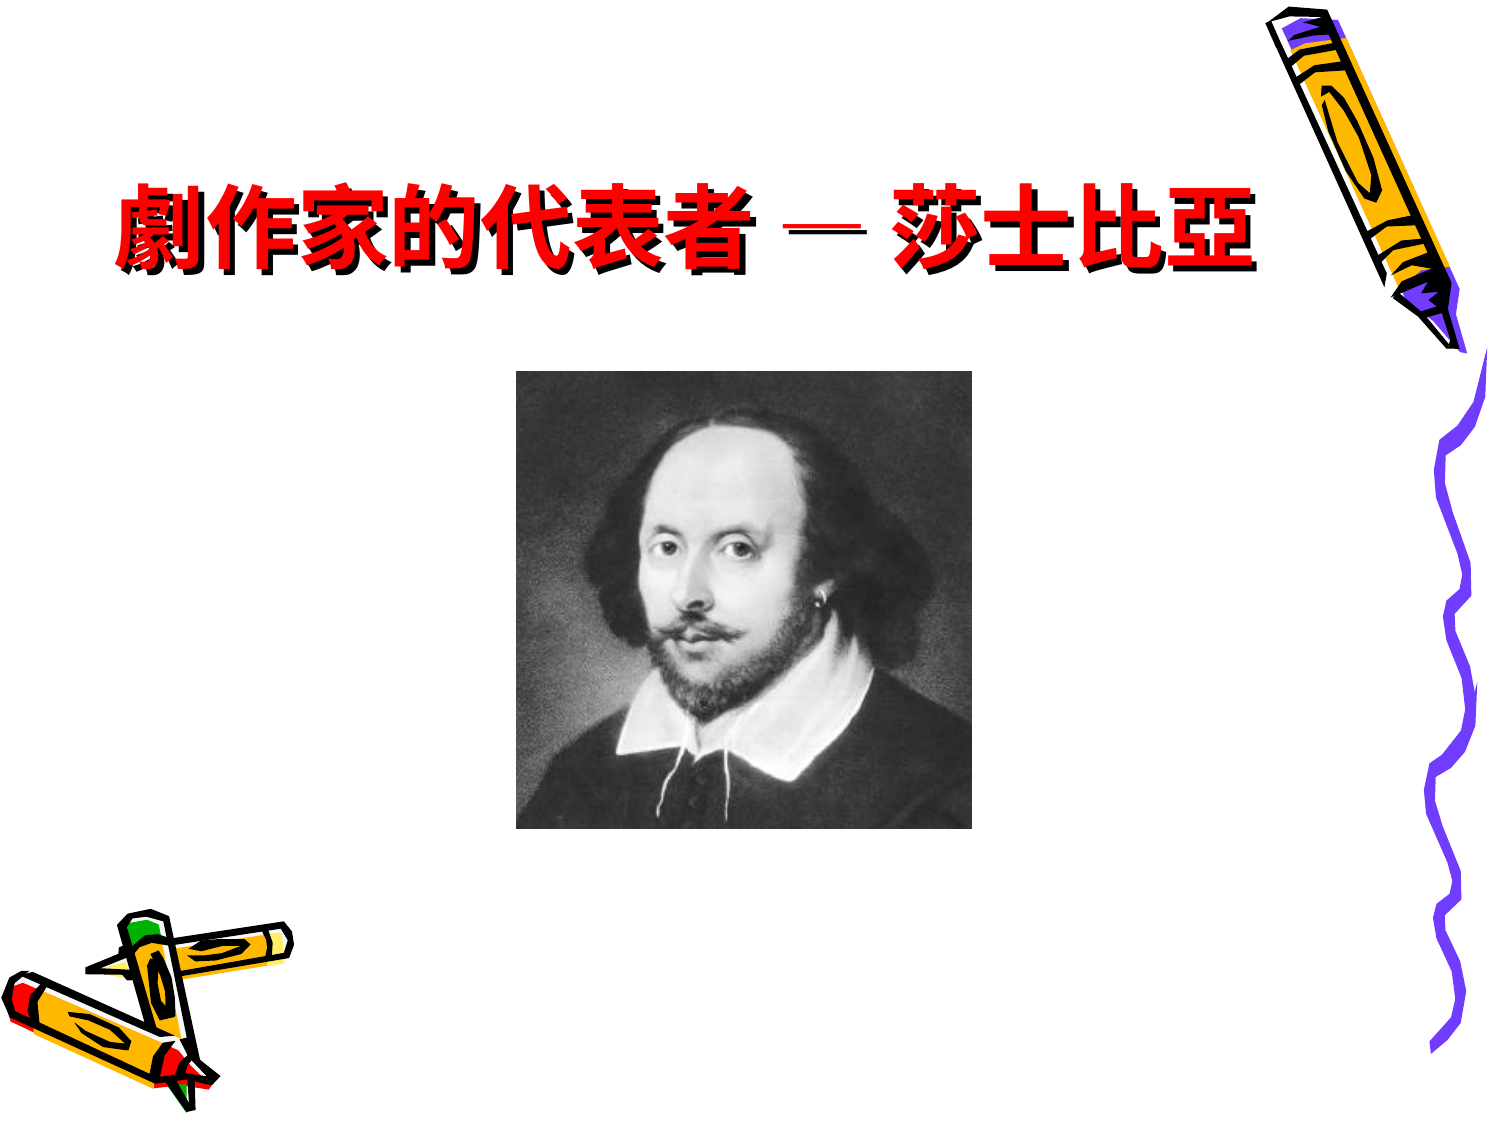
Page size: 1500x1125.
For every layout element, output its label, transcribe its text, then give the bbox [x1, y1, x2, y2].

picture [516, 371, 972, 829]
title 劇作家的代表者 — 莎士比亞 [53, 24, 1317, 288]
